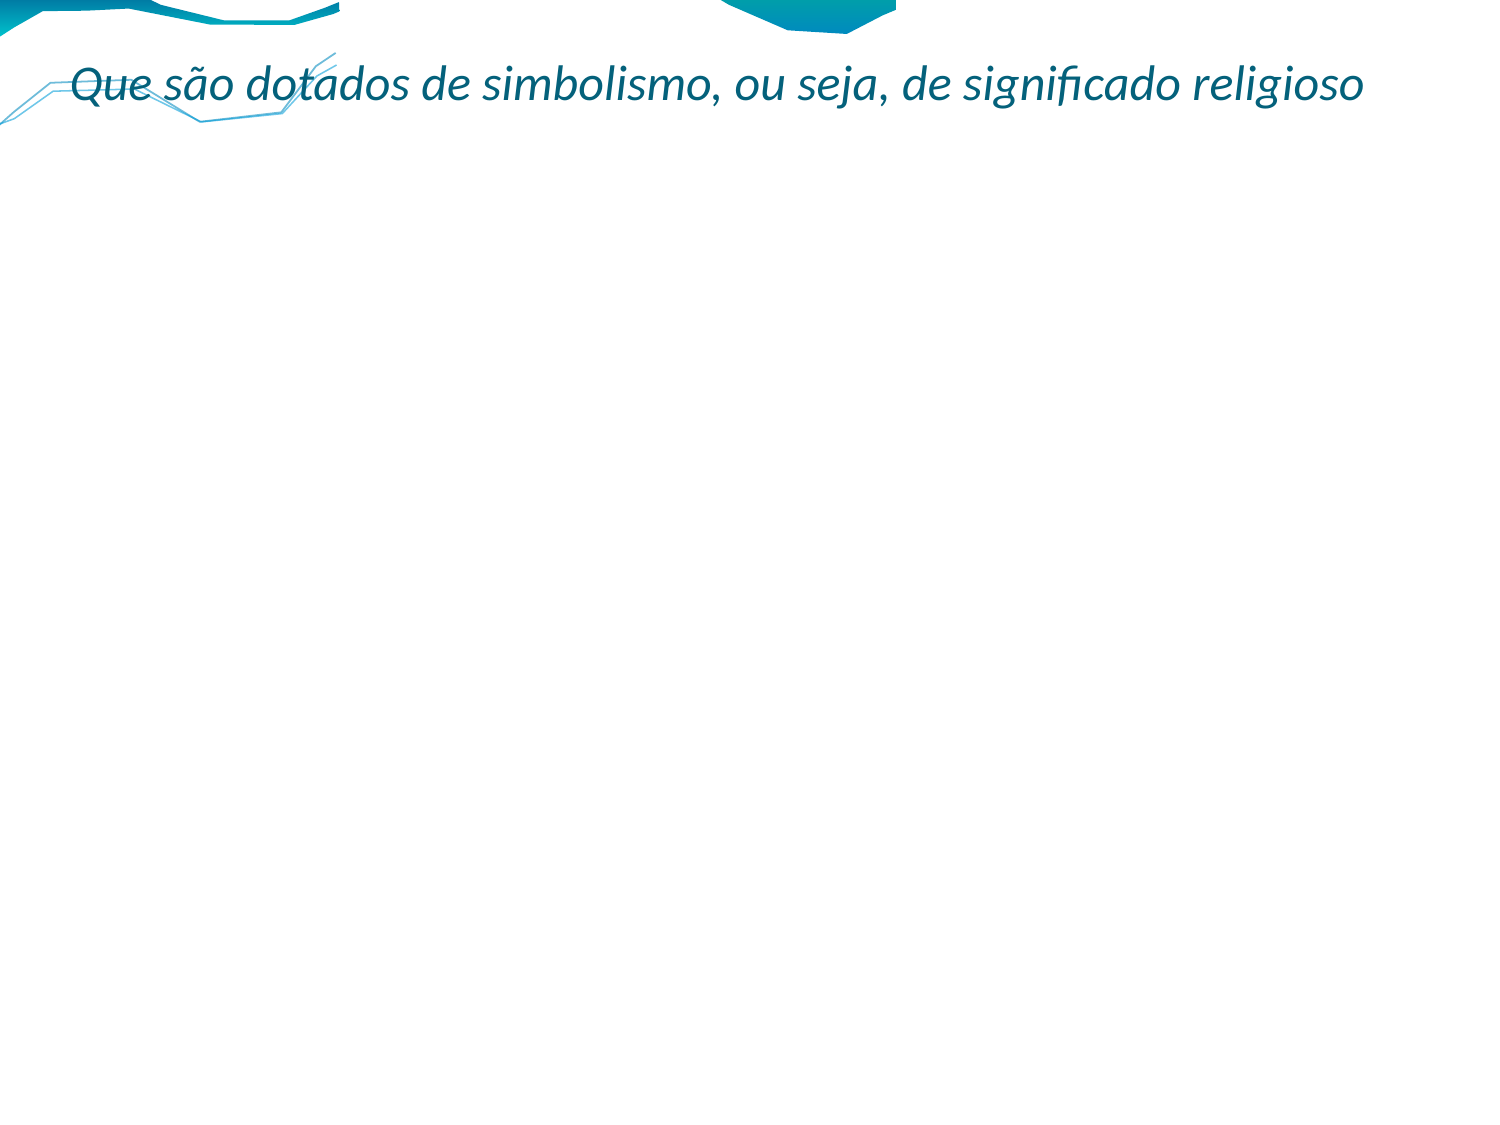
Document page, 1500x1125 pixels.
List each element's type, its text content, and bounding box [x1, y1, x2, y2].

title Que são dotados de simbolismo, ou seja, de significado religioso [54, 42, 1444, 279]
